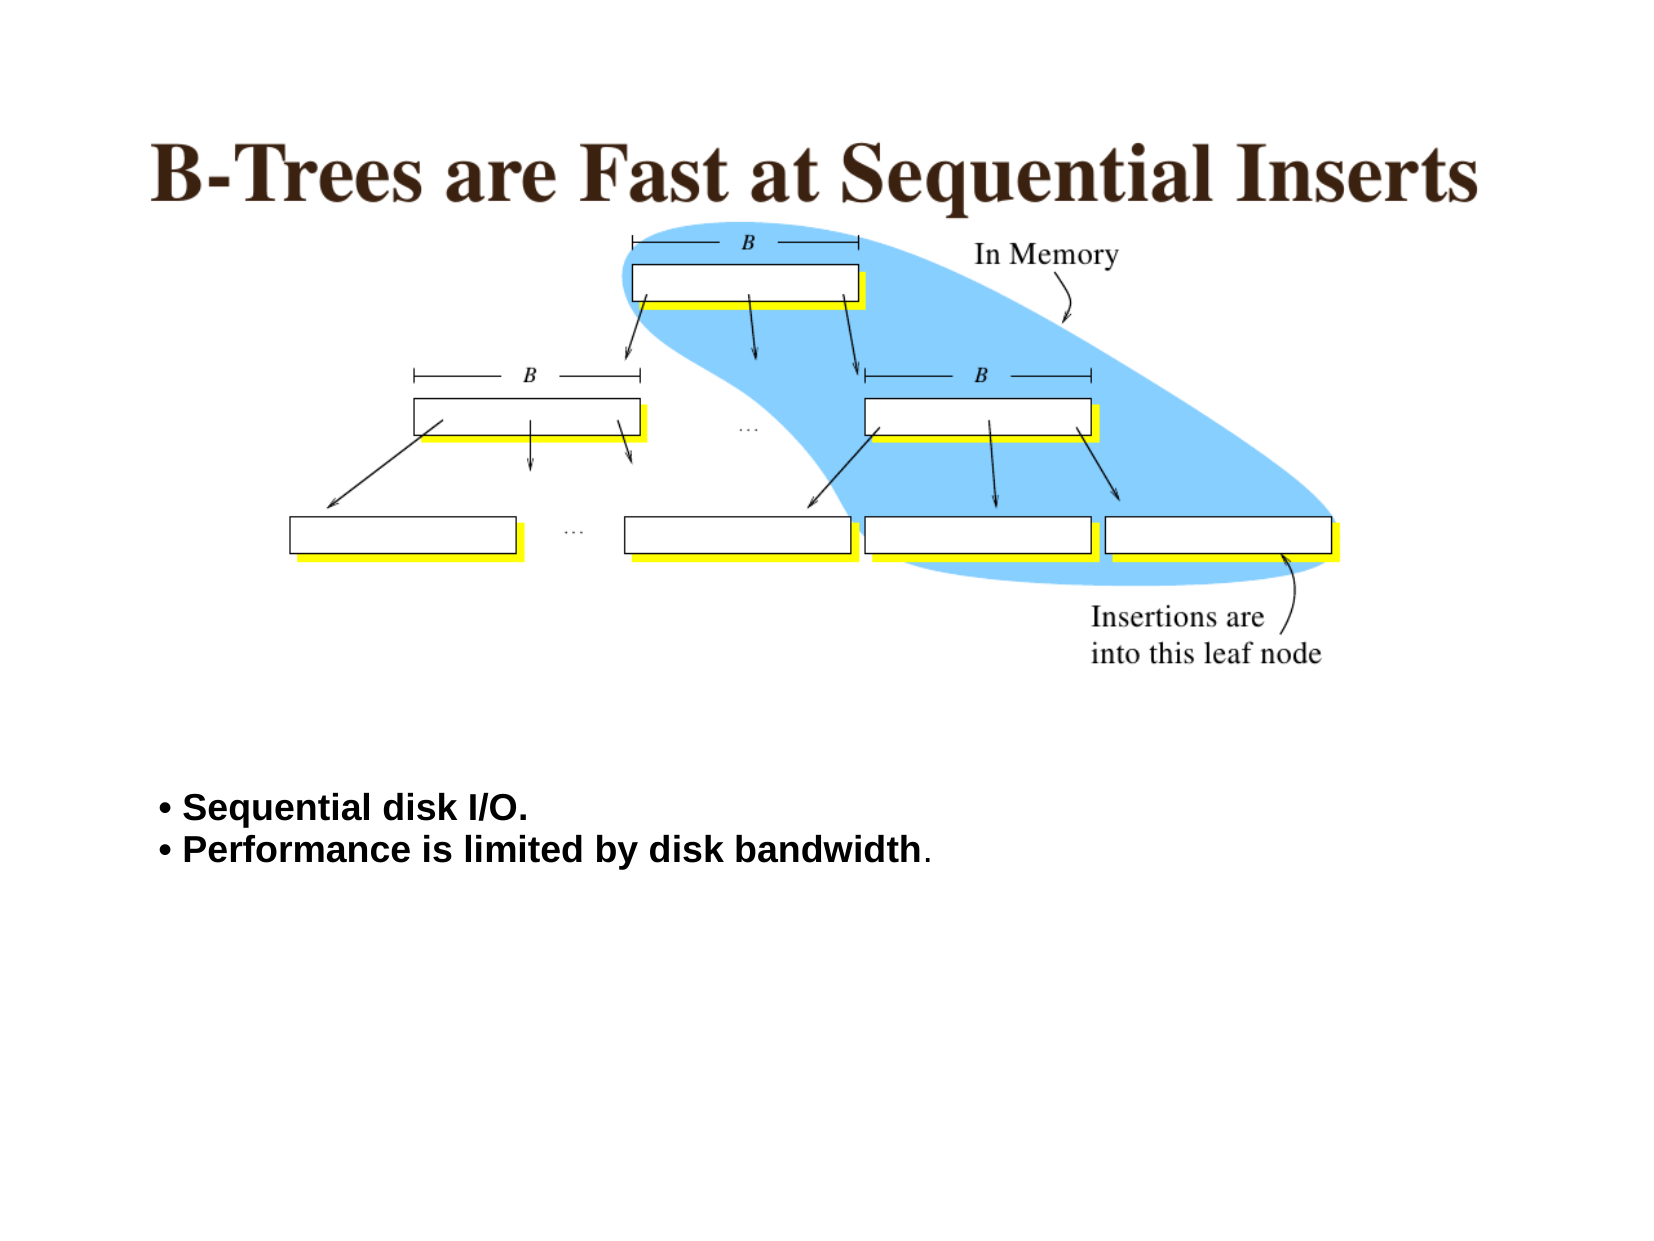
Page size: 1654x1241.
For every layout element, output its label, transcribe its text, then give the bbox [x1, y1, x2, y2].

text_box • Sequential disk I/O. • Performance is limited by disk bandwidth. [143, 779, 1099, 934]
picture [137, 117, 1512, 733]
